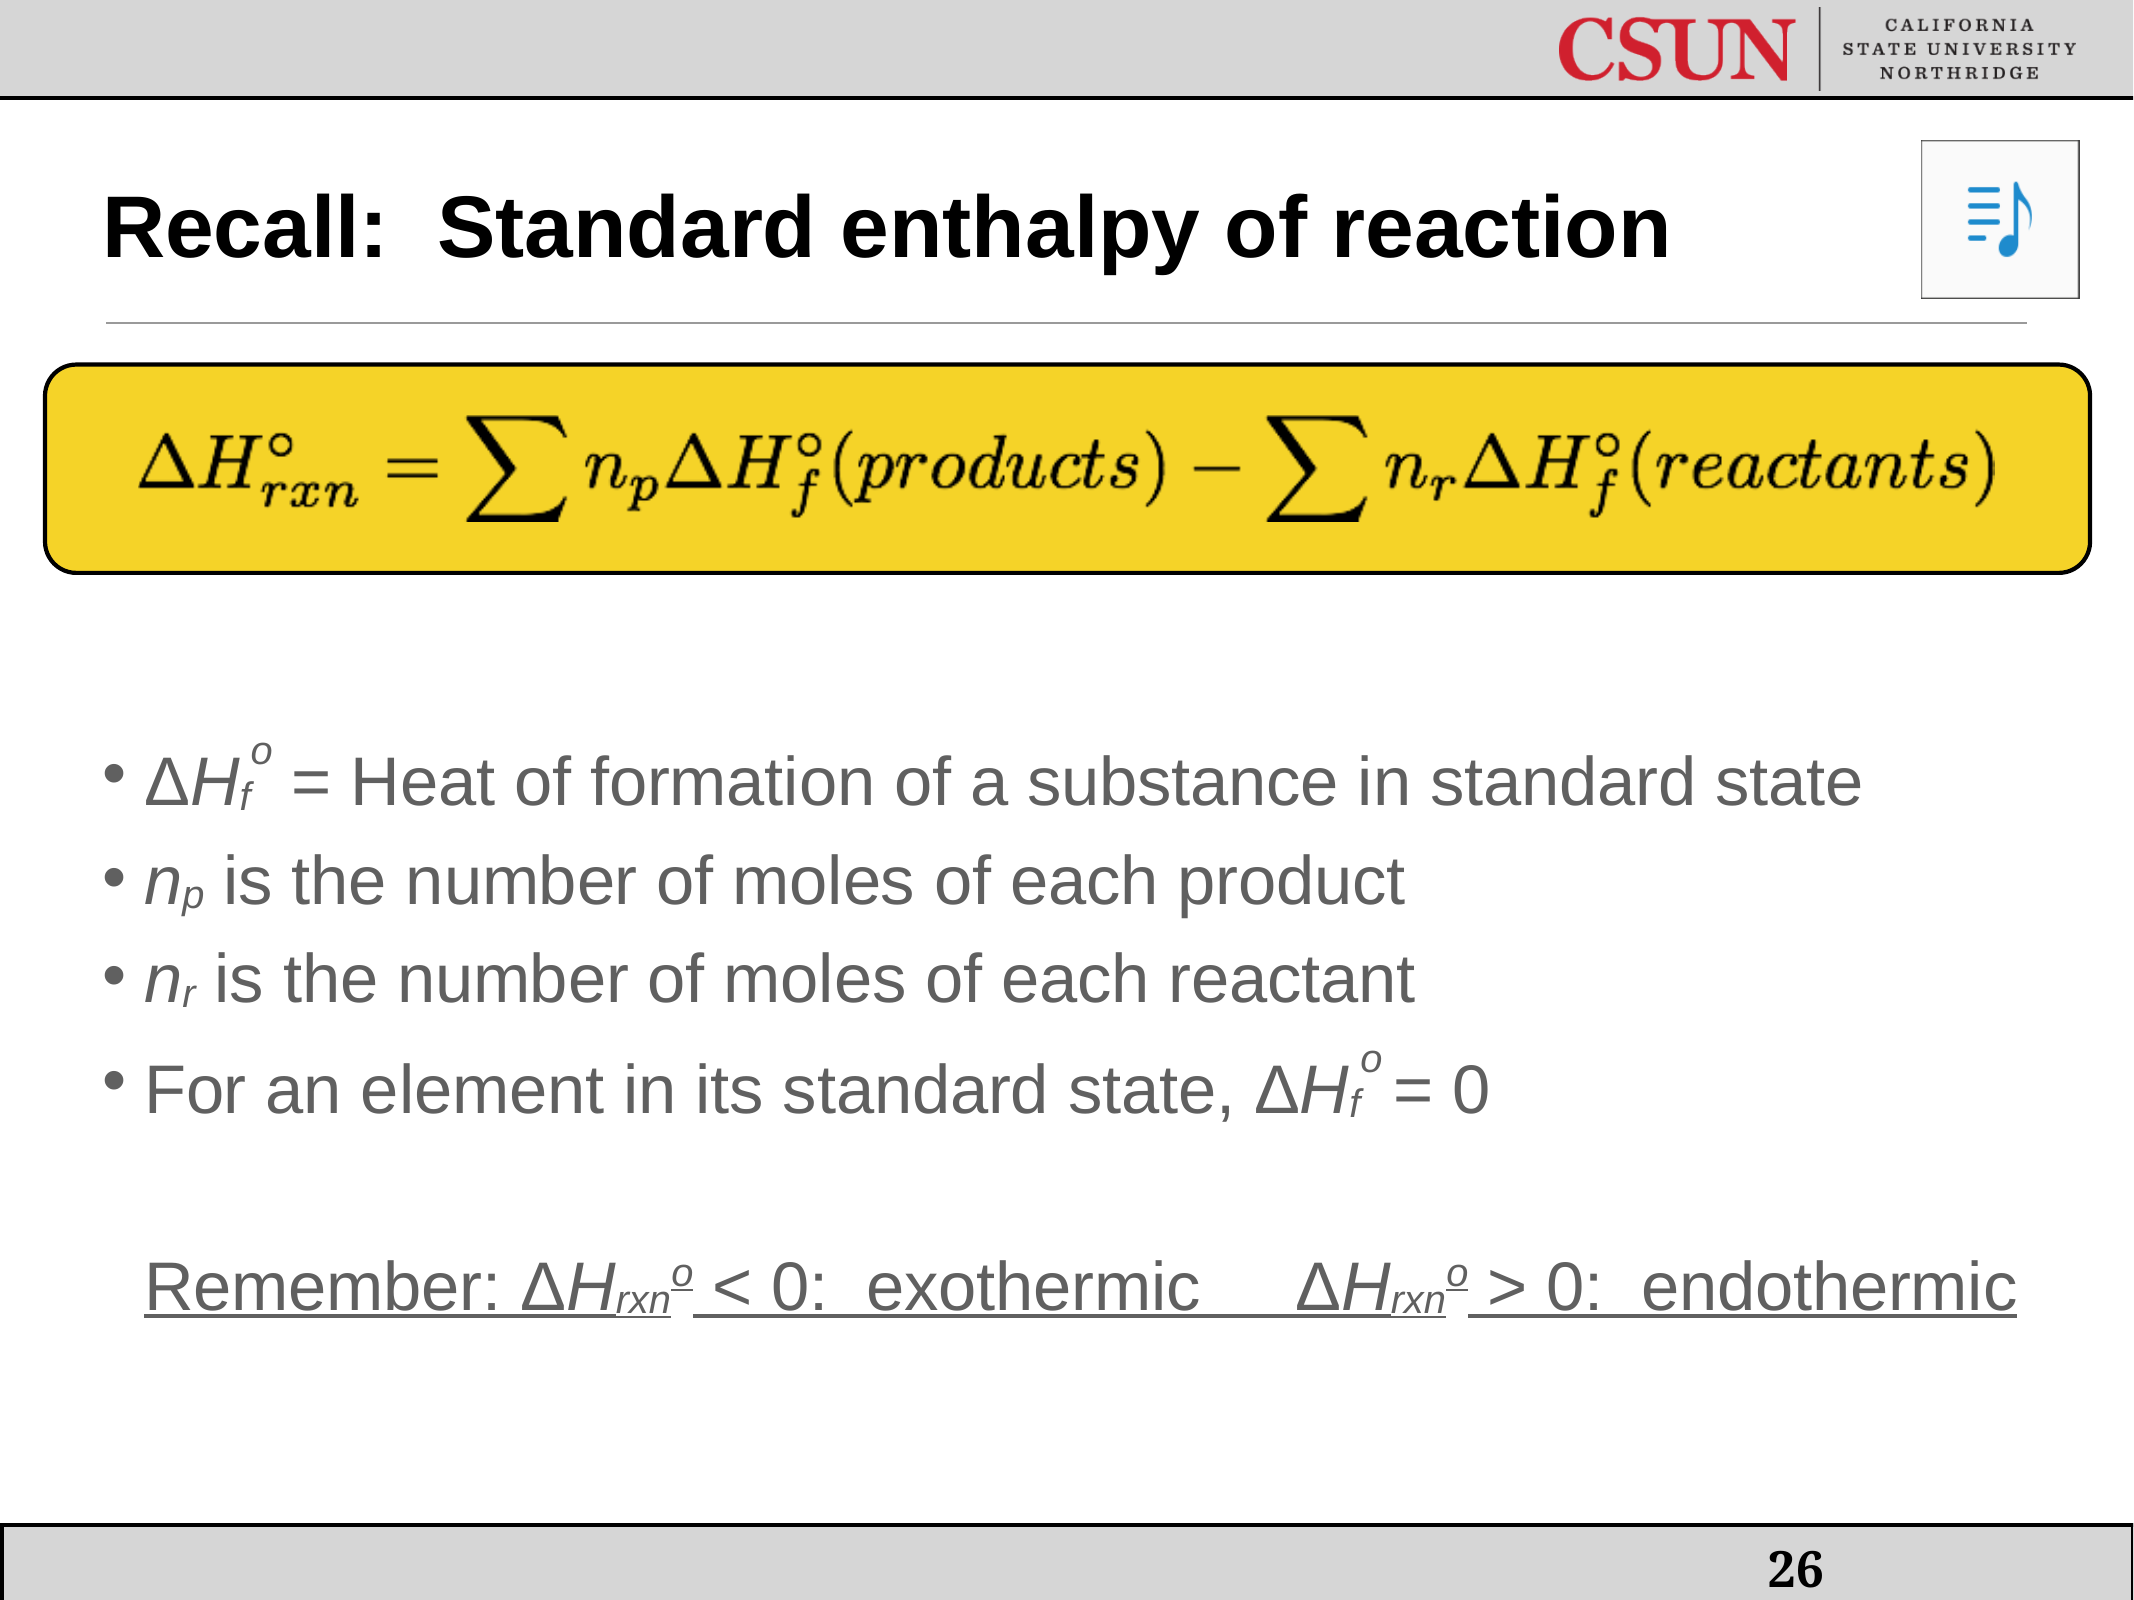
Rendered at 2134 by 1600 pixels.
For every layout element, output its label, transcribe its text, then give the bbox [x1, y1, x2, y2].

title Recall: Standard enthalpy of reaction [93, 104, 2040, 284]
text_box [1920, 139, 2081, 301]
list ΔHfo = Heat of formation of a substance in standard state np is the number of moles of each product nr is the number of moles of each reactant For an element in its standard state, ΔHfo = 0 Remember: ΔHrxno < 0: exothermic ΔHrxno > 0: endothermic [93, 716, 2040, 1407]
text_box [45, 364, 2091, 573]
picture [1559, 7, 2076, 91]
picture [138, 415, 1995, 522]
